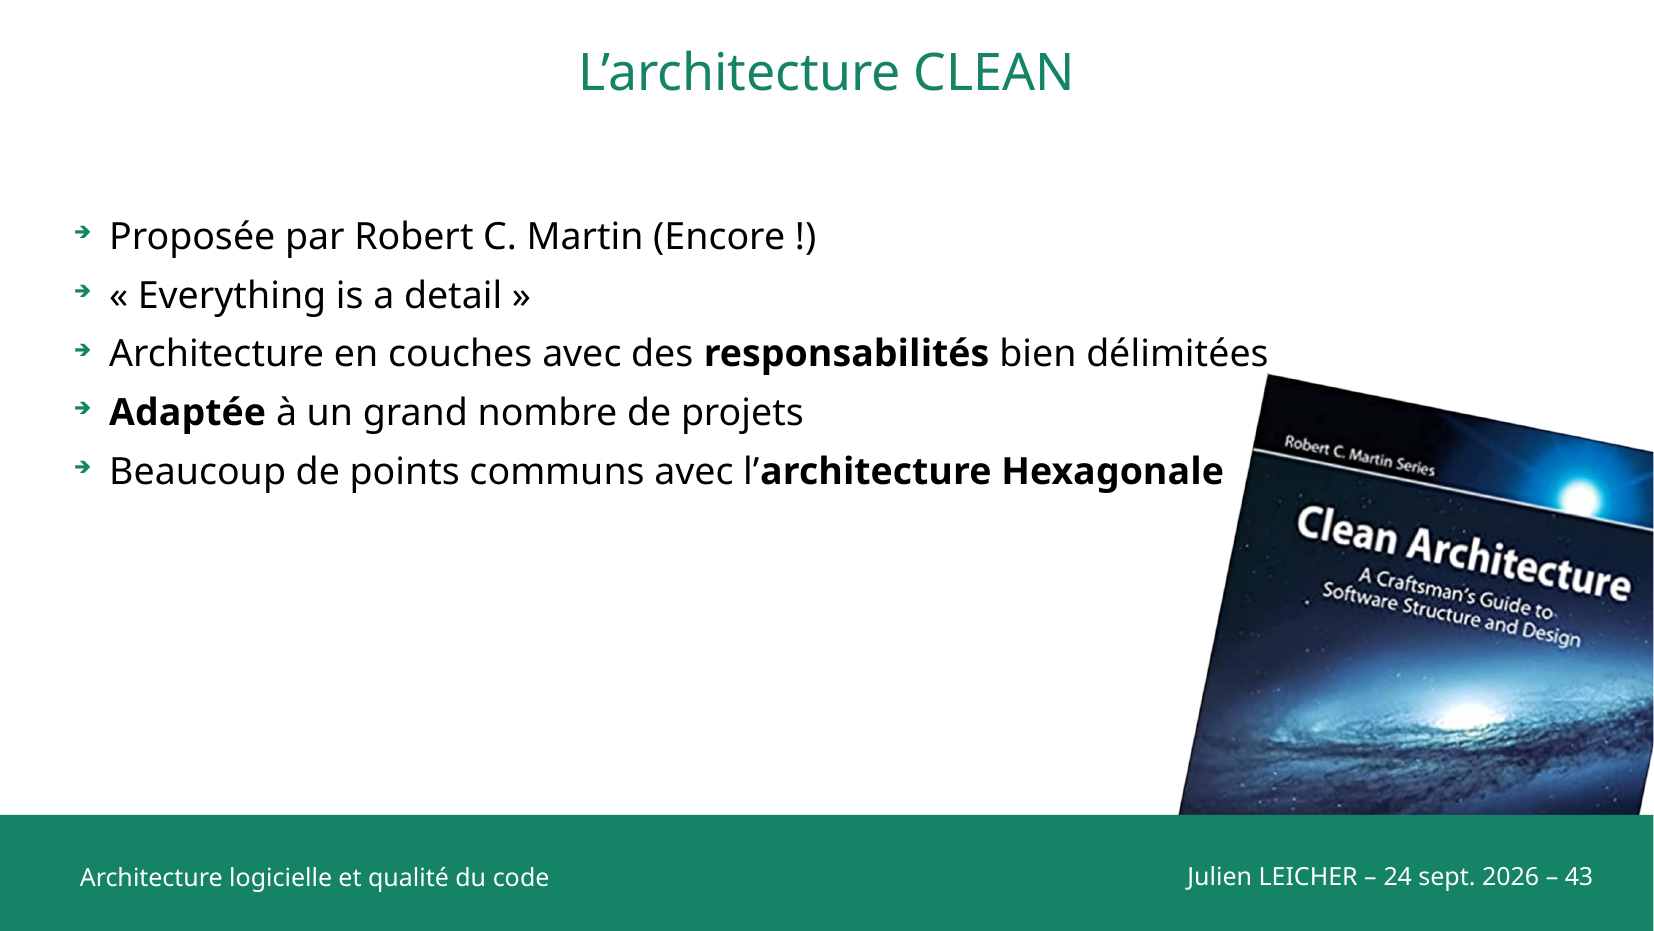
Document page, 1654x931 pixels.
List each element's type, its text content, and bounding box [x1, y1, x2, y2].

text_box Julien LEICHER – 22 mars 2022 – <number> [0, 814, 1654, 931]
text_box Architecture logicielle et qualité du code [64, 852, 798, 898]
picture [1177, 439, 1654, 814]
text_box L’architecture CLEAN [0, 27, 1654, 113]
text_box Proposée par Robert C. Martin (Encore !) « Everything is a detail » Architecture en couches avec des responsabilités bien délimitées Adaptée à un grand nombre de projets Beaucoup de points communs avec l’architecture Hexagonale [59, 194, 1595, 678]
